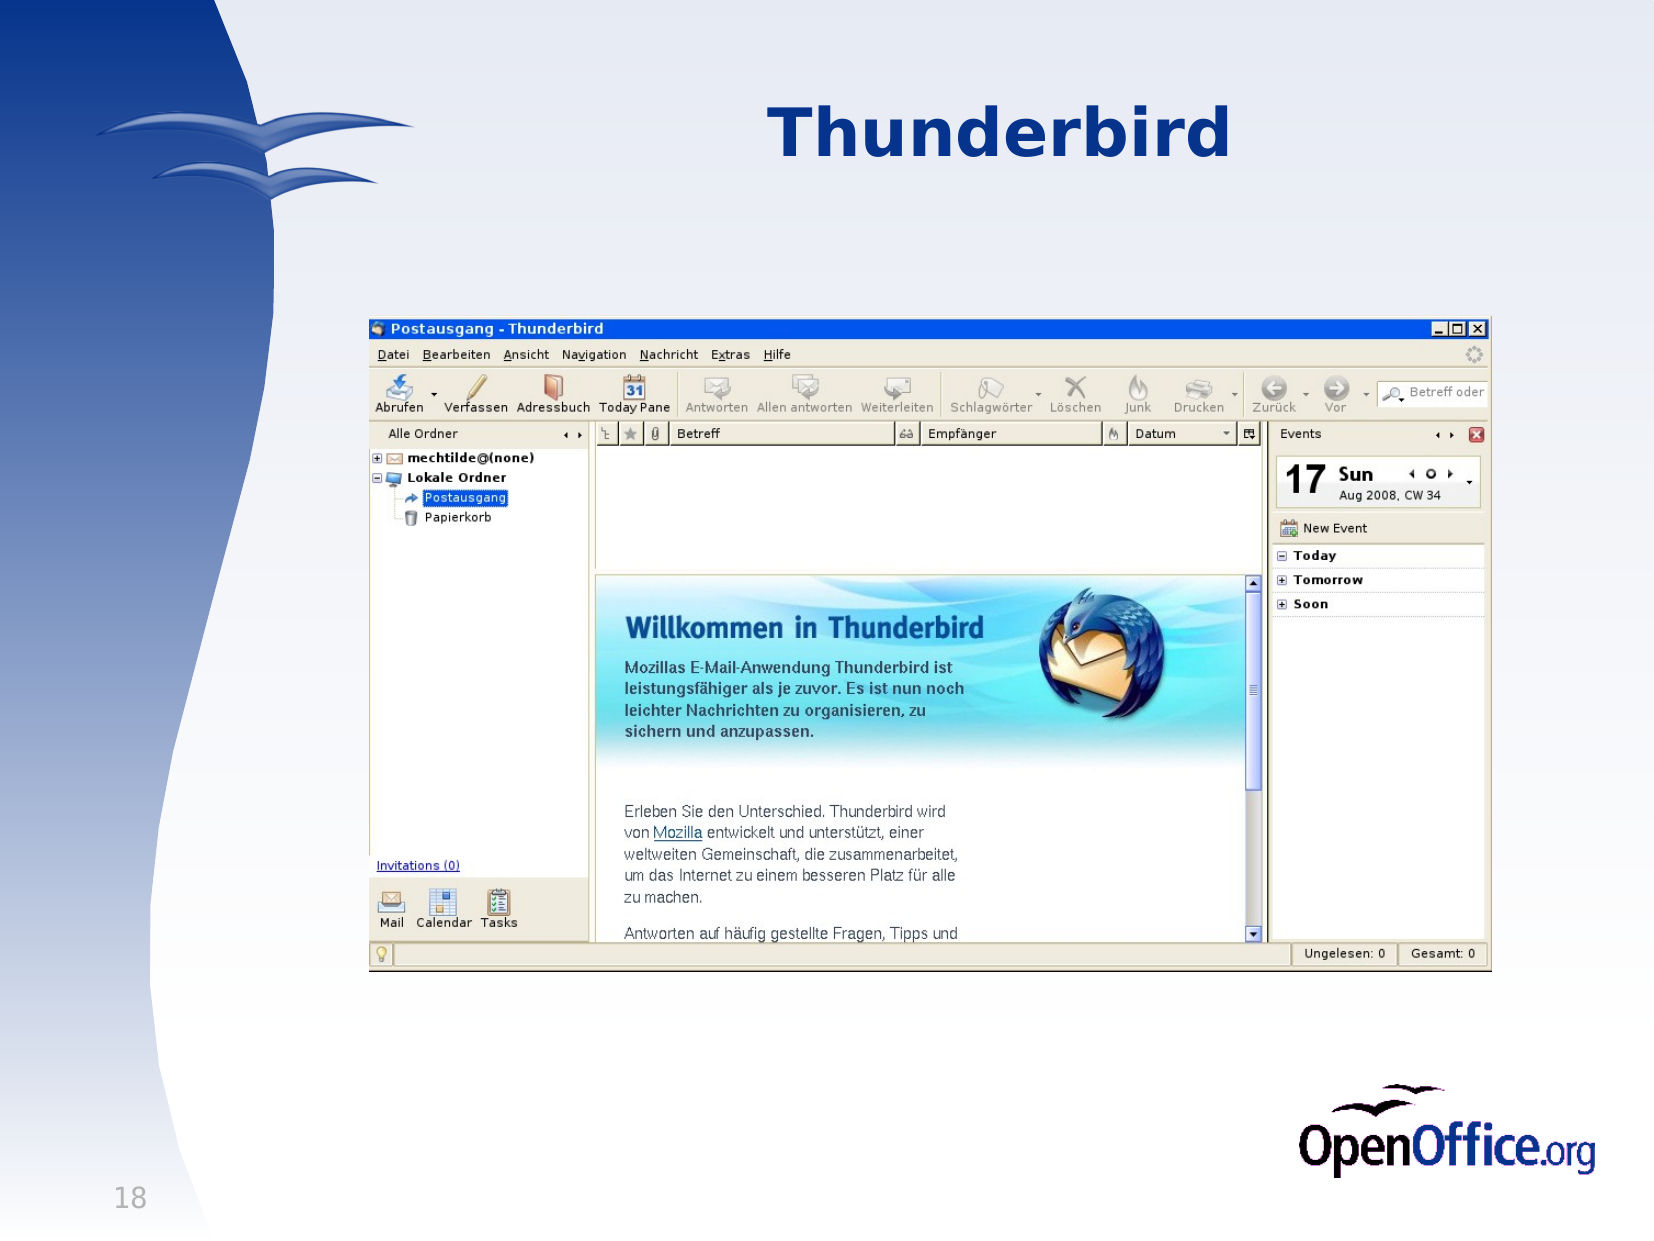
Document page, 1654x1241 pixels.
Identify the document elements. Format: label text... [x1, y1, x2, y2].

picture [1299, 1084, 1595, 1178]
chart [295, 236, 1565, 1034]
picture [152, 161, 379, 201]
title Thunderbird [436, 88, 1565, 178]
picture [95, 100, 416, 162]
